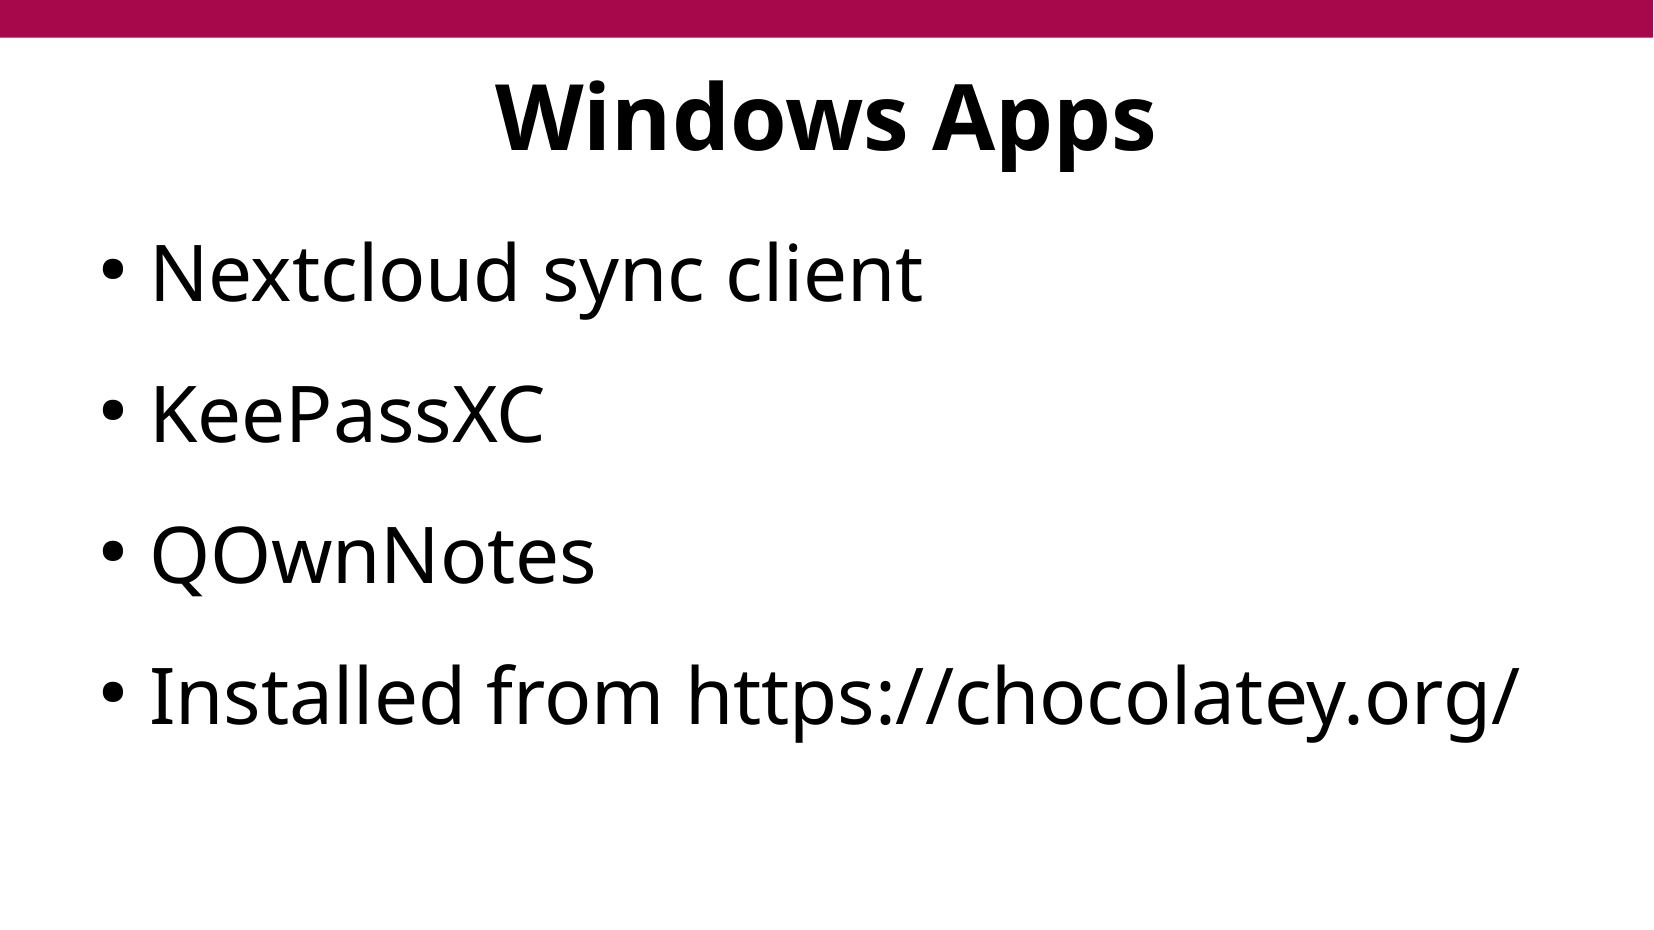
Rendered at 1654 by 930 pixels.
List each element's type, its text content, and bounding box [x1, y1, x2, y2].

title Windows Apps [82, 36, 1571, 193]
list Nextcloud sync client KeePassXC QOwnNotes Installed from https://chocolatey.org/ [82, 217, 1571, 757]
